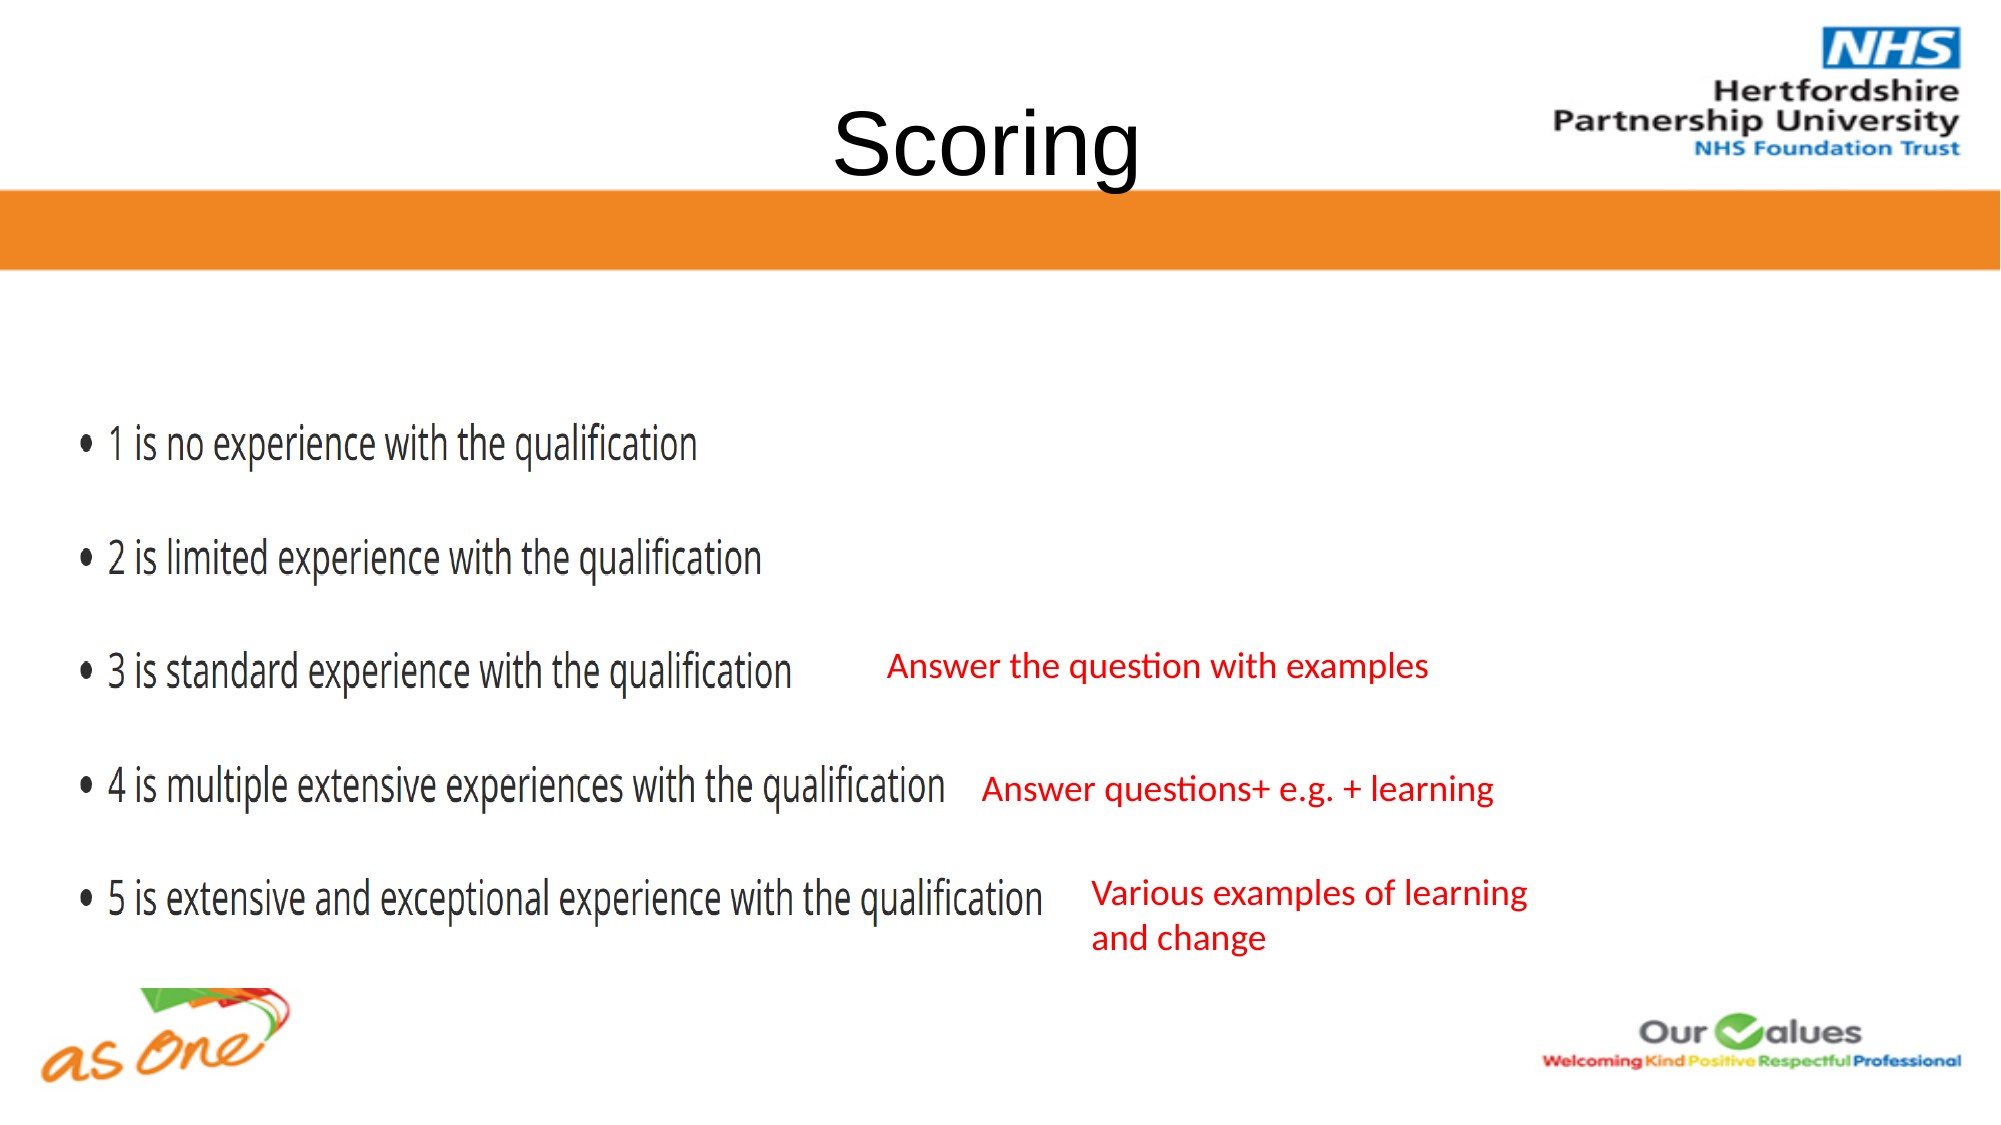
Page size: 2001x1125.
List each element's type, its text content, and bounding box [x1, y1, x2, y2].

text_box Answer questions+ e.g. + learning [966, 756, 1624, 818]
text_box Answer the question with examples [871, 633, 1486, 695]
picture [28, 400, 1148, 988]
text_box Various examples of learning and change [1076, 860, 1597, 967]
title Scoring [99, 45, 1900, 233]
